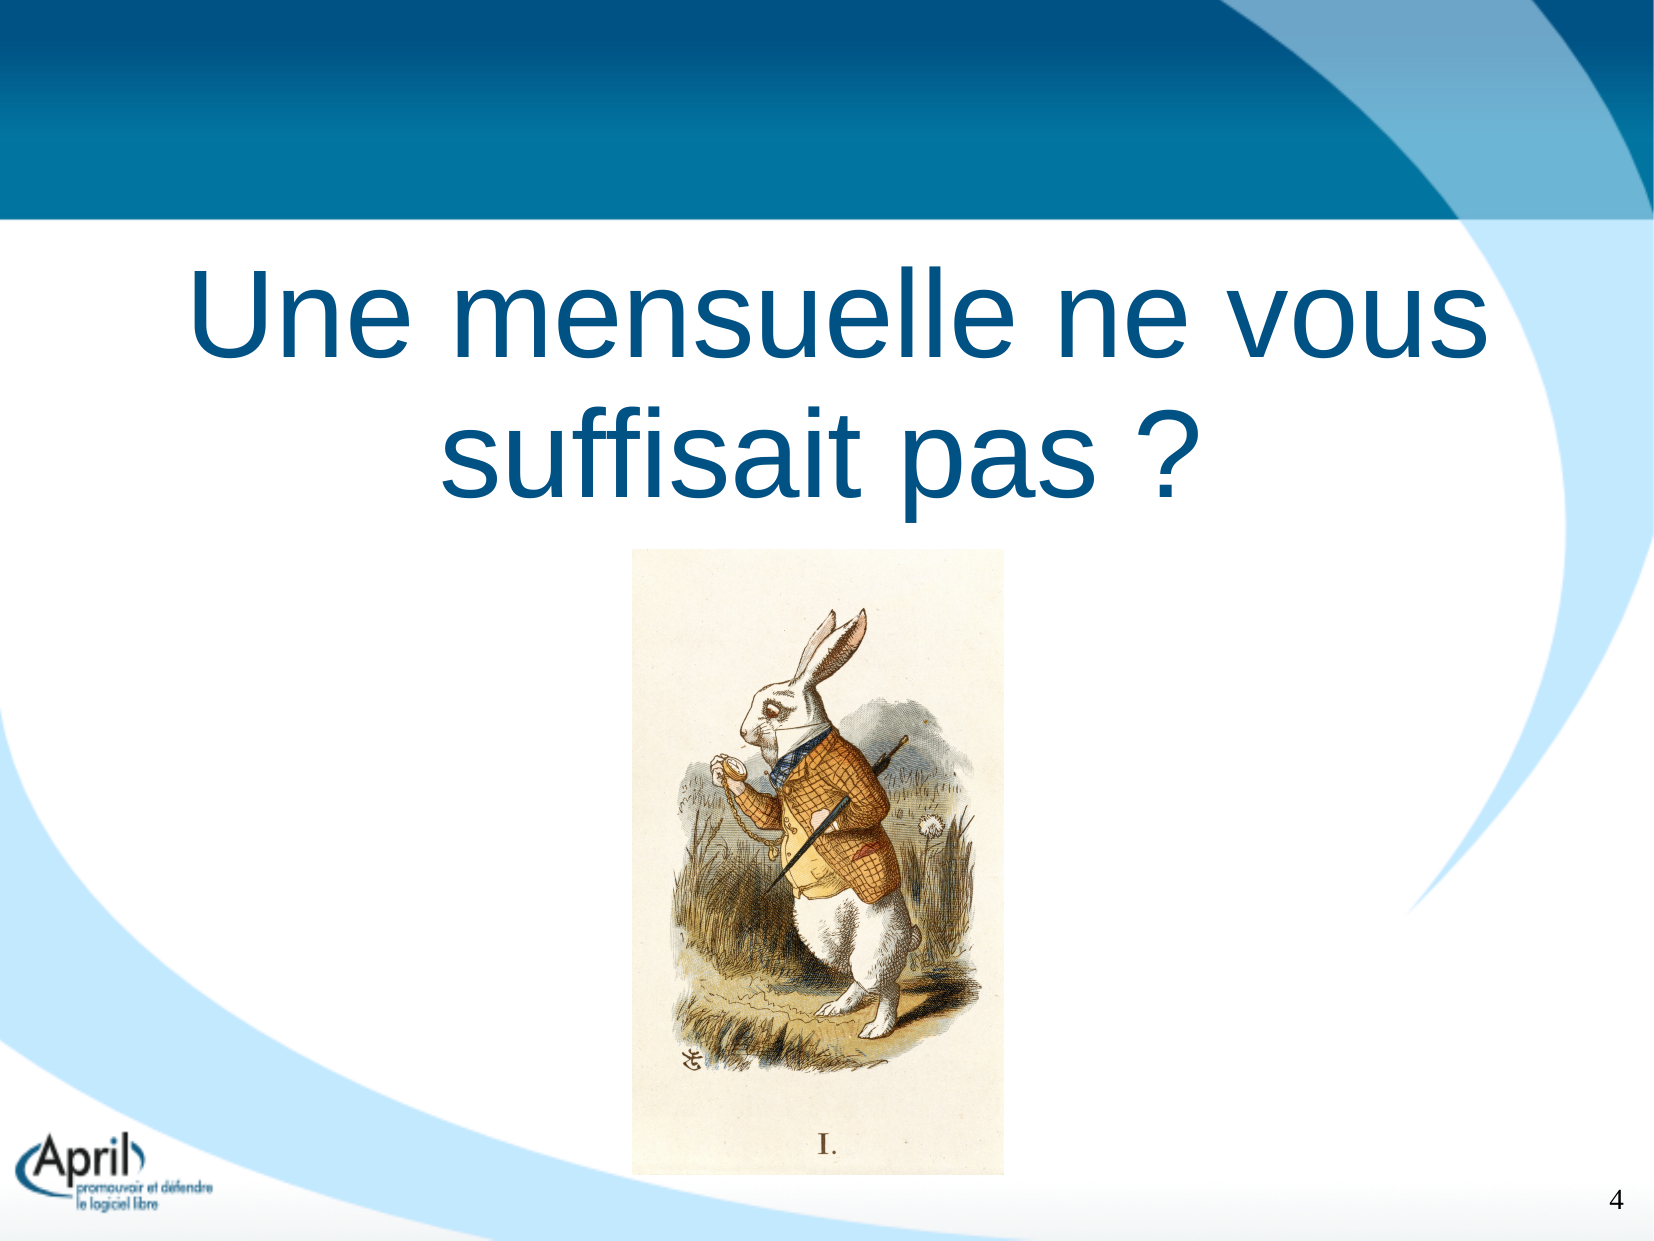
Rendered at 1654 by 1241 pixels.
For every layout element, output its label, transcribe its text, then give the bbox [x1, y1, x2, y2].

picture [0, 0, 1654, 1241]
list Une mensuelle ne vous suffisait pas ? [59, 244, 1548, 1063]
